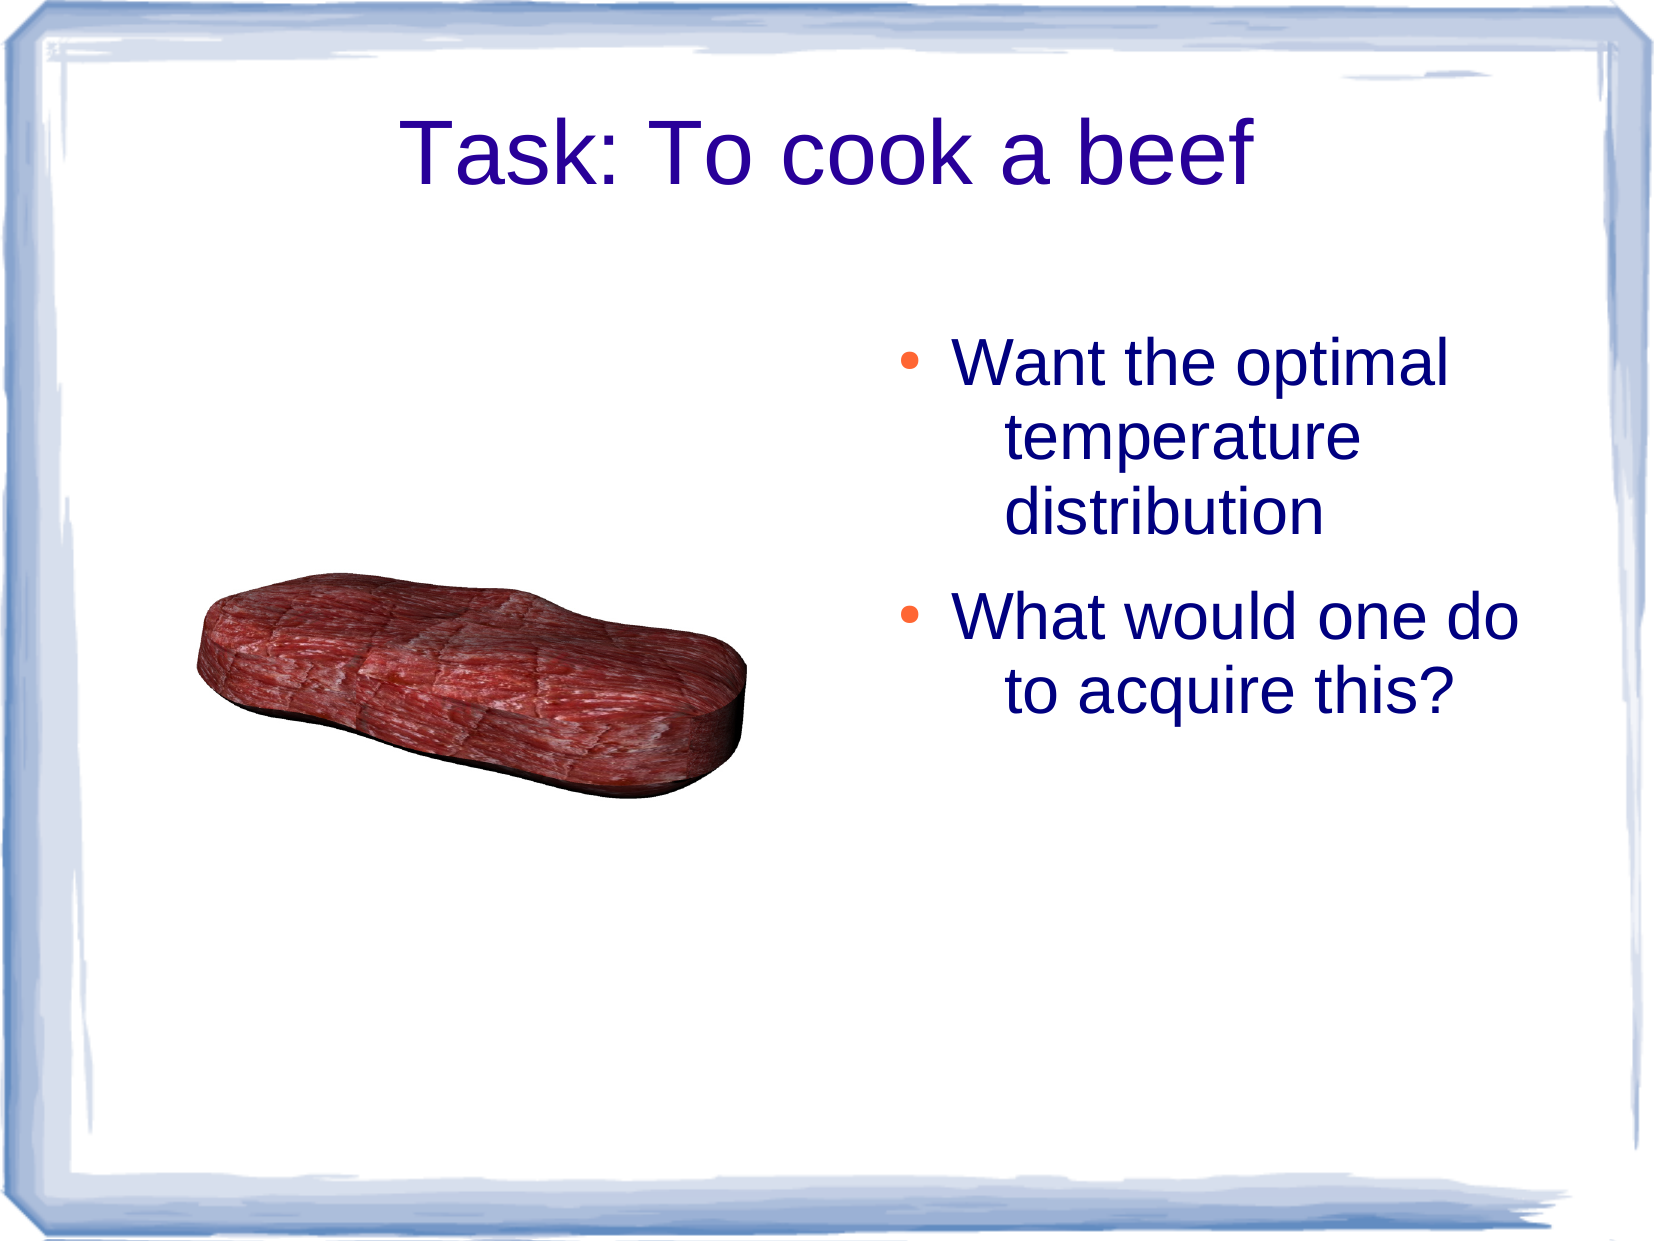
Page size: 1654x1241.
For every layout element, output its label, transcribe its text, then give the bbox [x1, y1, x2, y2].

title Task: To cook a beef [82, 49, 1571, 257]
list Want the optimal temperature distribution What would one do to acquire this? [862, 324, 1572, 1004]
picture [0, 0, 1654, 1241]
